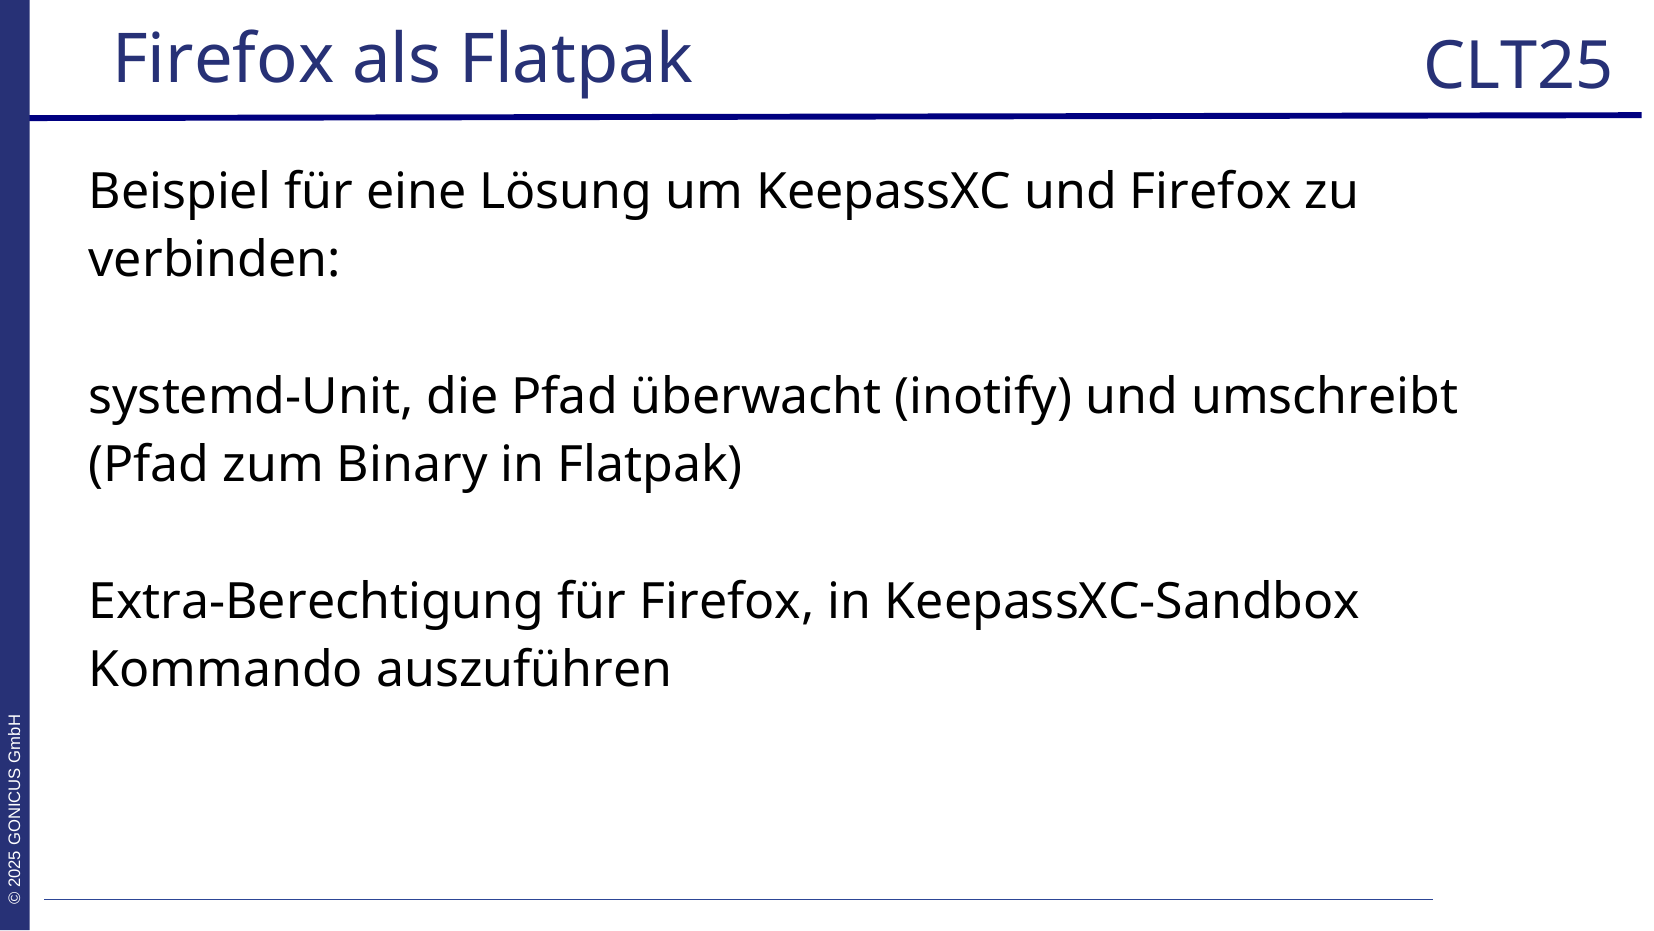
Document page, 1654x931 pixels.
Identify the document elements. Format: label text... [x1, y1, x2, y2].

title Firefox als Flatpak [112, 0, 1525, 134]
list Beispiel für eine Lösung um KeepassXC und Firefox zu verbinden: systemd-Unit, die Pfad überwacht (inotify) und umschreibt (Pfad zum Binary in Flatpak) Extra-Berechtigung für Firefox, in KeepassXC-Sandbox Kommando auszuführen [88, 155, 1590, 852]
